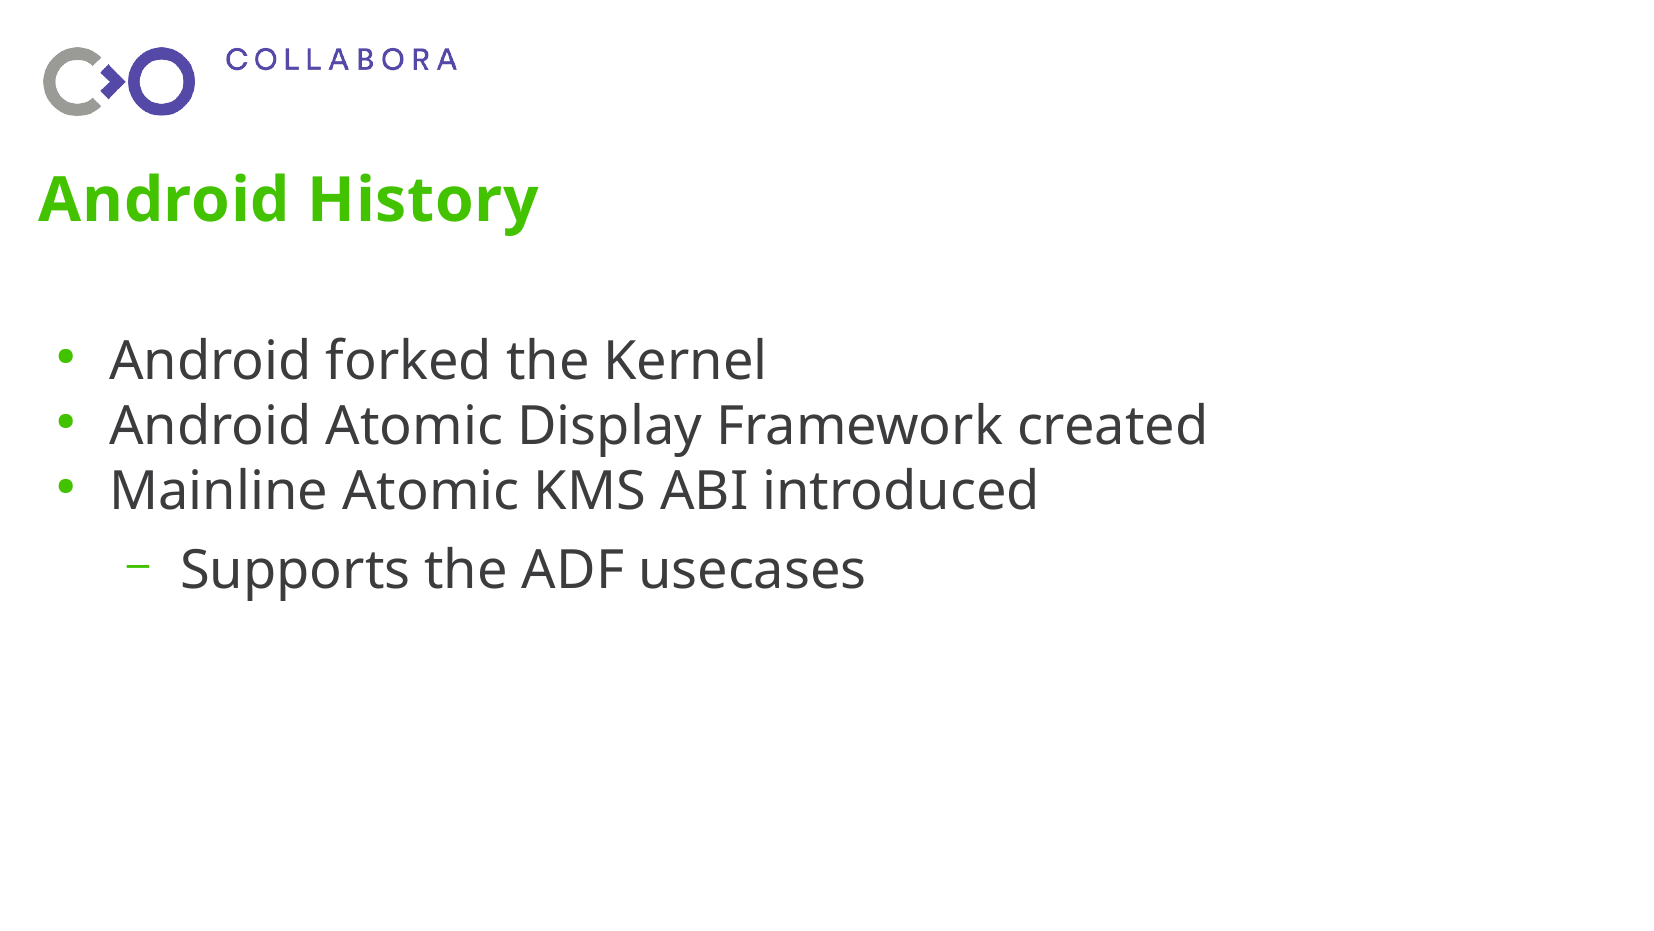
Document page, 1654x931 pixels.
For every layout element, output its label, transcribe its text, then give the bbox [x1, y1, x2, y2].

title Android History [38, 159, 1614, 216]
picture [43, 47, 457, 116]
list Android forked the Kernel Android Atomic Display Framework created Mainline Atomic KMS ABI introduced Supports the ADF usecases [38, 325, 1614, 581]
